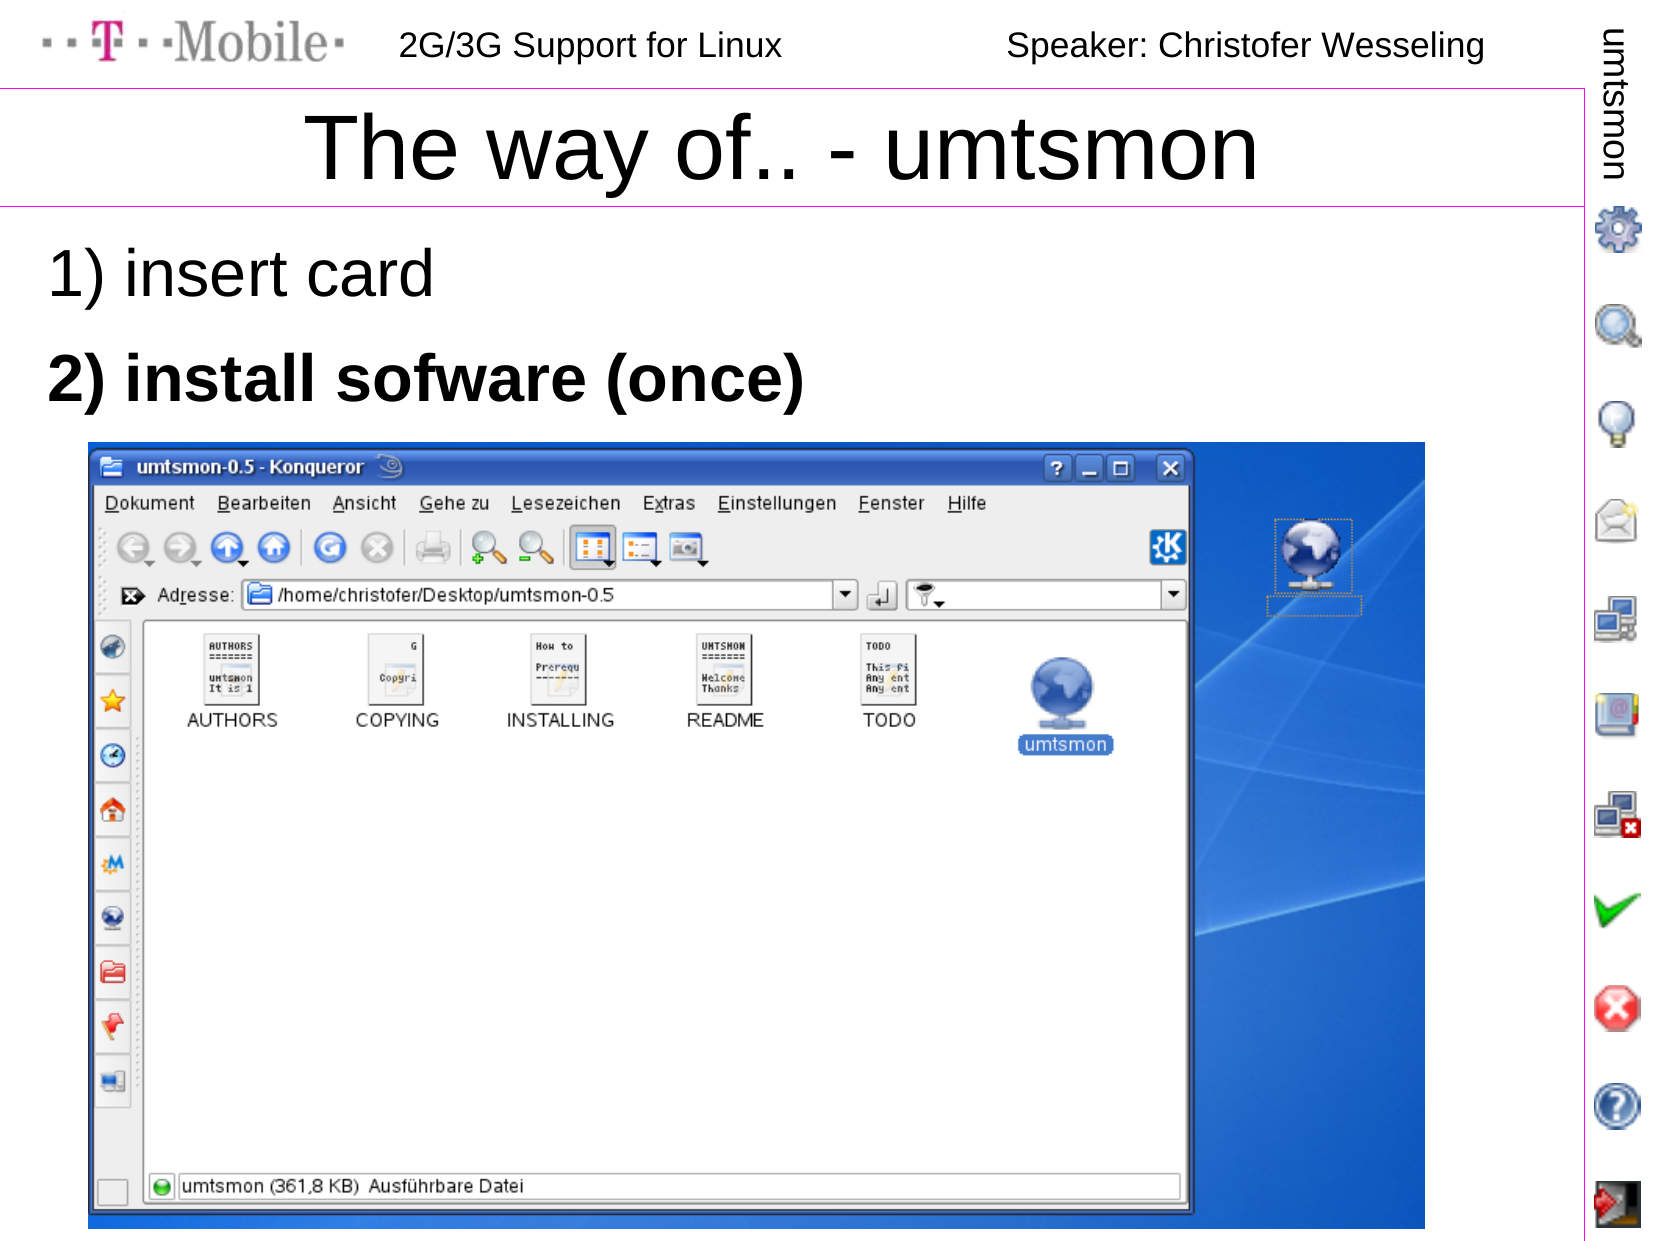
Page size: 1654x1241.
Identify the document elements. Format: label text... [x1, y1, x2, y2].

title The way of.. - umtsmon [0, 90, 1565, 205]
list 1) insert card 2) install sofware (once) [29, 236, 1536, 1211]
picture [1594, 1181, 1641, 1228]
picture [1594, 596, 1641, 643]
picture [11, 6, 365, 77]
picture [1595, 206, 1642, 253]
picture [1594, 499, 1641, 546]
picture [1594, 985, 1641, 1032]
picture [88, 442, 1425, 1229]
picture [1594, 401, 1641, 448]
picture [1594, 791, 1641, 838]
picture [1594, 1083, 1641, 1130]
picture [1594, 693, 1641, 740]
picture [1595, 304, 1642, 351]
picture [1594, 888, 1641, 935]
